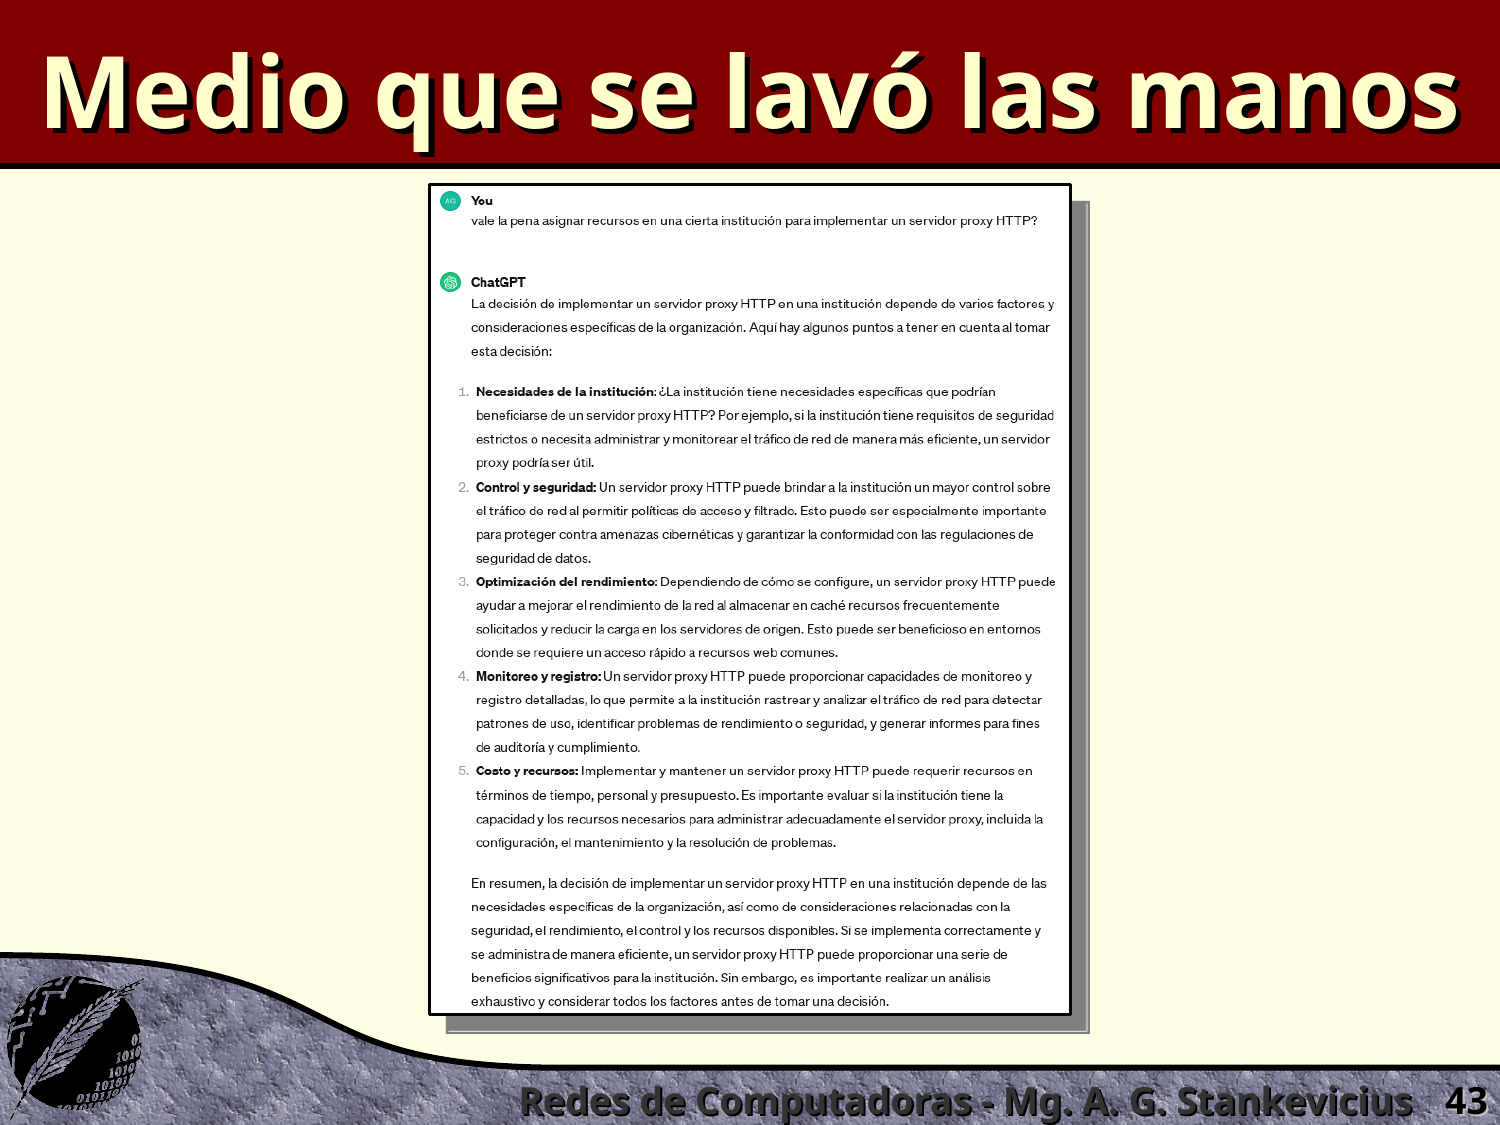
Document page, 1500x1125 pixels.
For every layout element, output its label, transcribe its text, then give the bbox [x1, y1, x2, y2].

picture [790, 1100, 795, 1110]
picture [0, 959, 1500, 1125]
picture [431, 185, 1070, 1013]
picture [1047, 1100, 1054, 1110]
title Medio que se lavó las manos [15, 5, 1485, 160]
